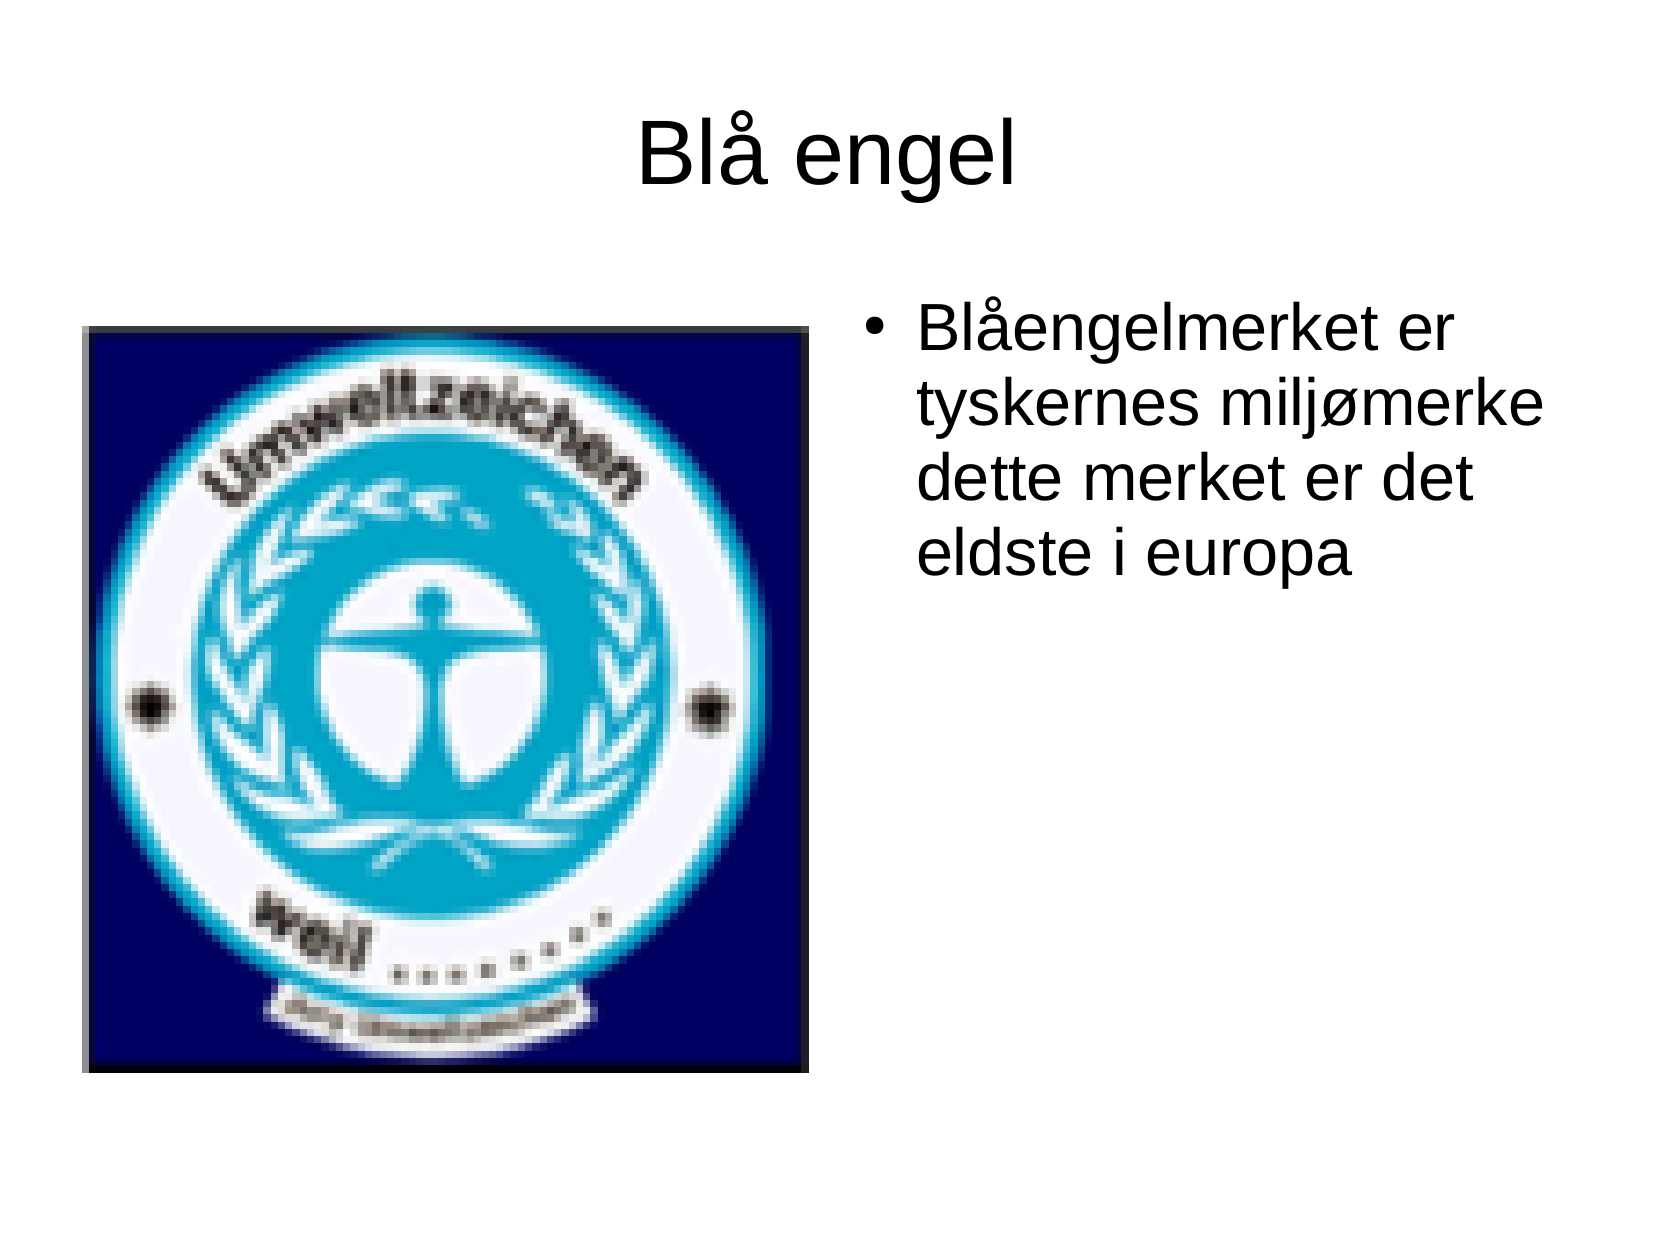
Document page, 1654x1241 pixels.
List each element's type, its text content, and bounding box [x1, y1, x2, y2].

title Blå engel [82, 56, 1571, 250]
picture [82, 326, 809, 1073]
list Blåengelmerket er tyskernes miljømerke dette merket er det eldste i europa [845, 290, 1572, 1094]
